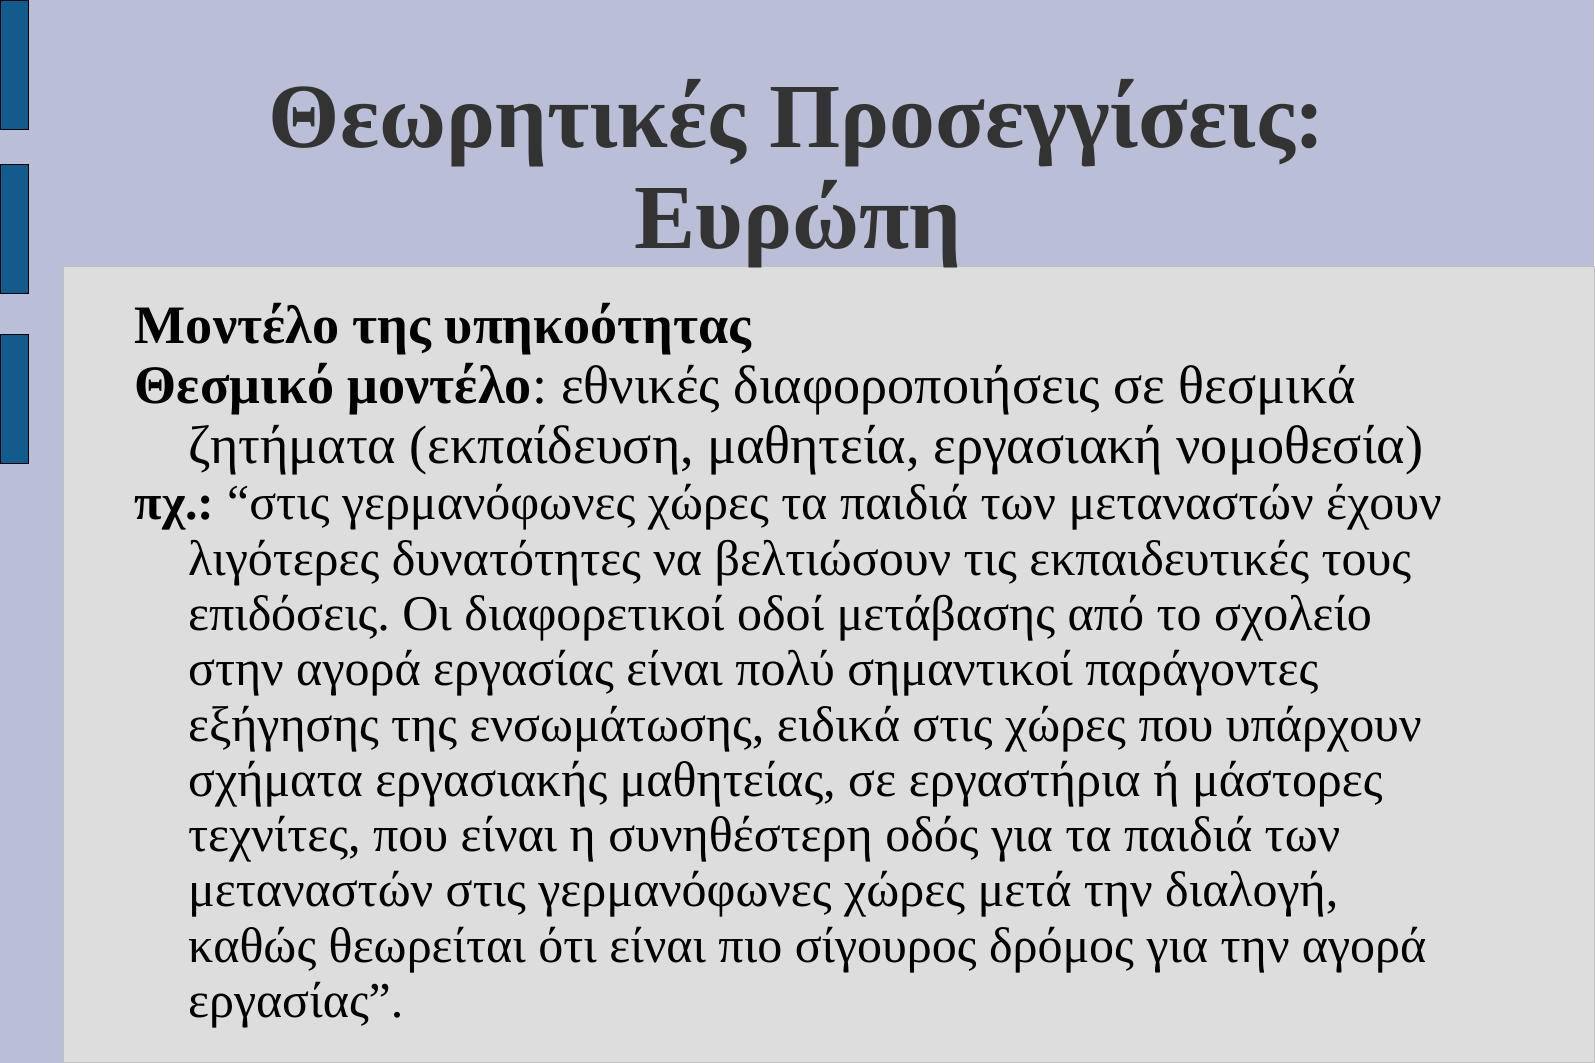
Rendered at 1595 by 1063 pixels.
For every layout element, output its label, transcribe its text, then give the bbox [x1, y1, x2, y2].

title Θεωρητικές Προσεγγίσεις: Ευρώπη [117, 65, 1479, 269]
list Μοντέλο της υπηκοότητας Θεσμικό μοντέλο: εθνικές διαφοροποιήσεις σε θεσμικά ζητήματα (εκπαίδευση, μαθητεία, εργασιακή νομοθεσία) πχ.: “στις γερμανόφωνες χώρες τα παιδιά των μεταναστών έχουν λιγότερες δυνατότητες να βελτιώσουν τις εκπαιδευτικές τους επιδόσεις. Οι διαφορετικοί οδοί μετάβασης από το σχολείο στην αγορά εργασίας είναι πολύ σημαντικοί παράγοντες εξήγησης της ενσωμάτωσης, ειδικά στις χώρες που υπάρχουν σχήματα εργασιακής μαθητείας, σε εργαστήρια ή μάστορες τεχνίτες, που είναι η συνηθέστερη οδός για τα παιδιά των μεταναστών στις γερμανόφωνες χώρες μετά την διαλογή, καθώς θεωρείται ότι είναι πιο σίγουρος δρόμος για την αγορά εργασίας”. [117, 295, 1479, 1044]
